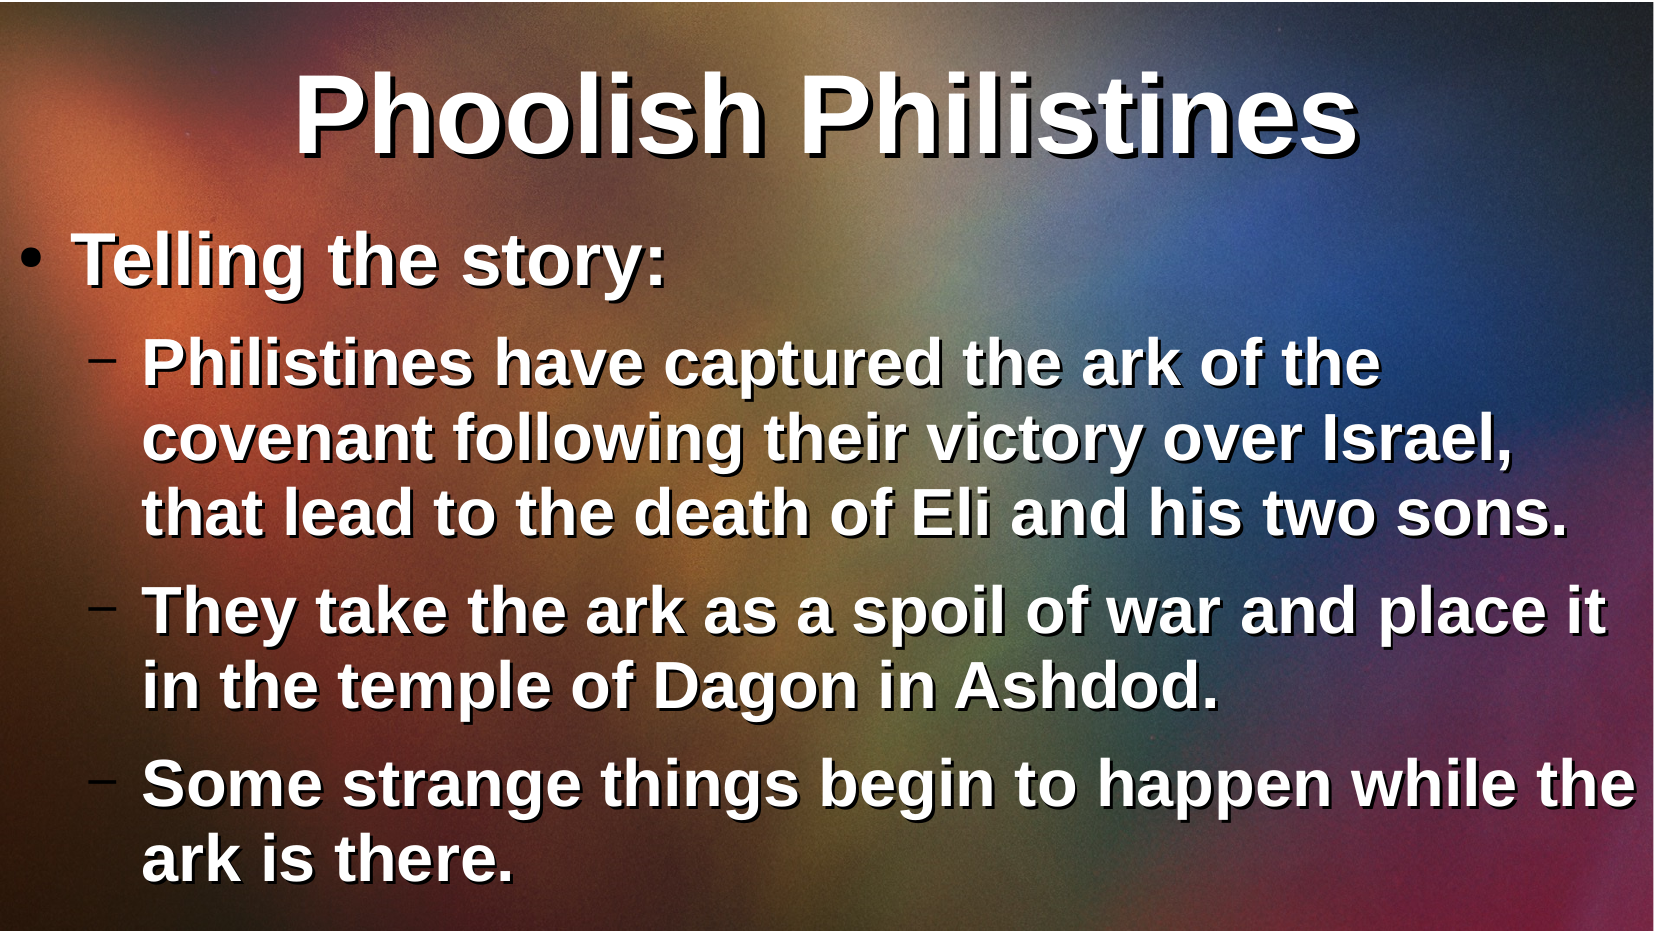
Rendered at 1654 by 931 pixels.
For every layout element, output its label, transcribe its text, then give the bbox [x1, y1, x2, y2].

picture [0, 2, 1654, 931]
title Phoolish Philistines [82, 37, 1571, 193]
list Telling the story: Philistines have captured the ark of the covenant following their victory over Israel, that lead to the death of Eli and his two sons. They take the ark as a spoil of war and place it in the temple of Dagon in Ashdod. Some strange things begin to happen while the ark is there. [0, 217, 1651, 931]
